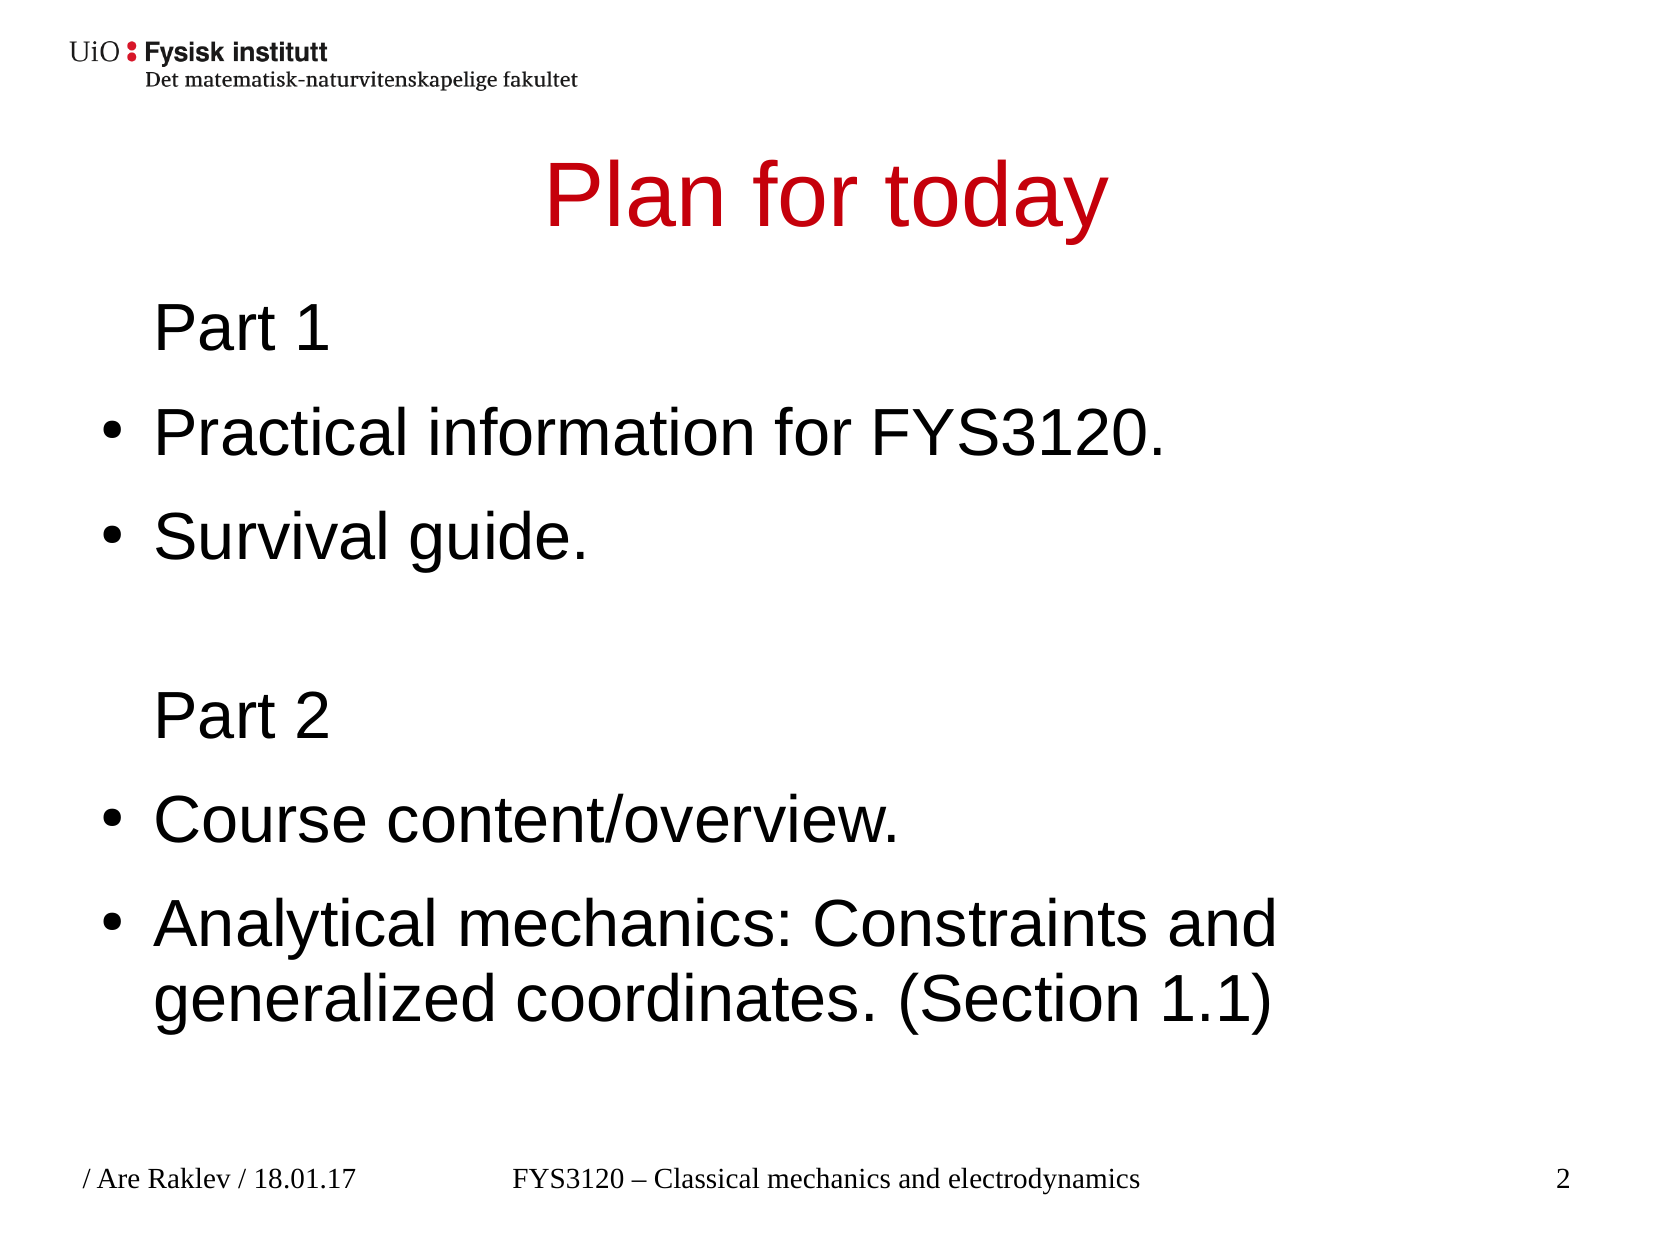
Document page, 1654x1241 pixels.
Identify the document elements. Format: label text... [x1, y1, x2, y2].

title Plan for today [82, 90, 1571, 290]
list Part 1 Practical information for FYS3120. Survival guide. Part 2 Course content/overview. Analytical mechanics: Constraints and generalized coordinates. (Section 1.1) [82, 290, 1571, 1094]
picture [68, 37, 581, 93]
